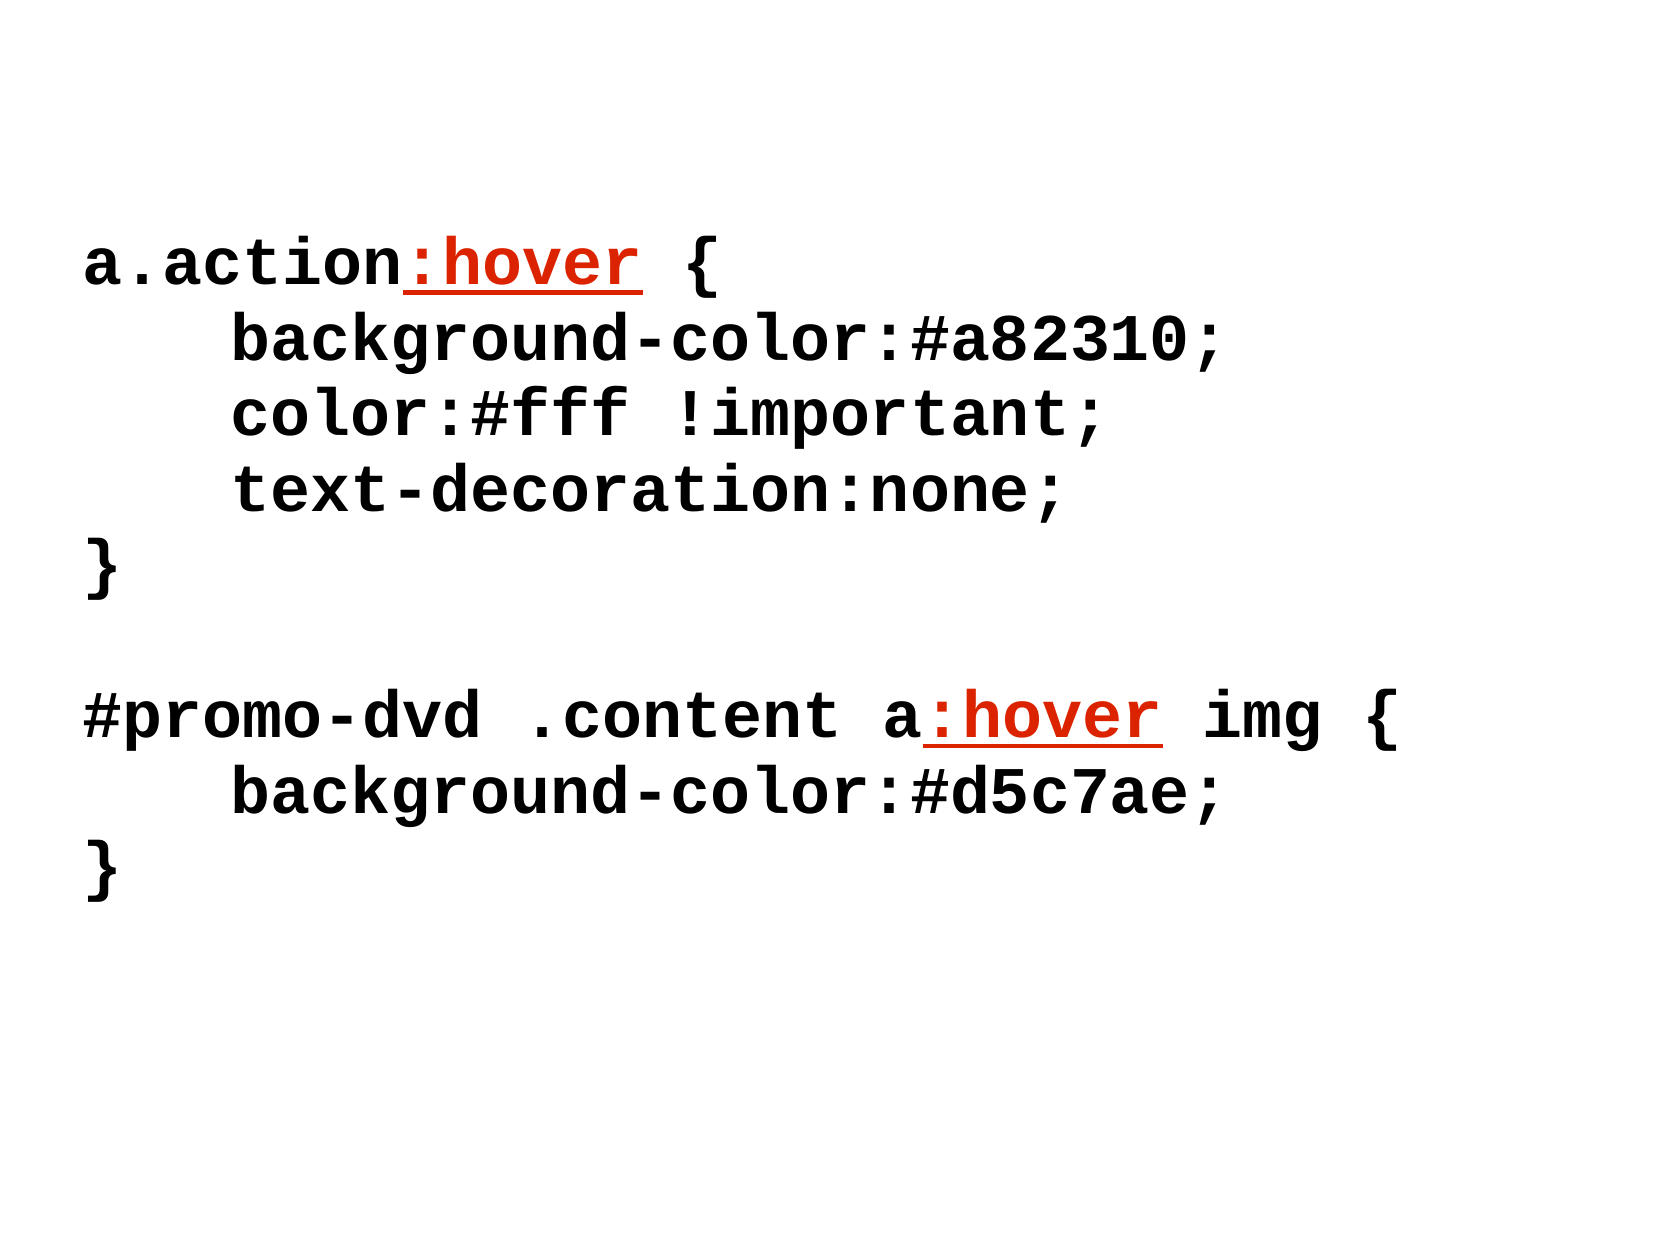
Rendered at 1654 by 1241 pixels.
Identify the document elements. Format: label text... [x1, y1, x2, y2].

subtitle a.action:hover { background-color:#a82310; color:#fff !important; text-decoration:none; } #promo-dvd .content a:hover img { background-color:#d5c7ae; } [82, 118, 1571, 1021]
